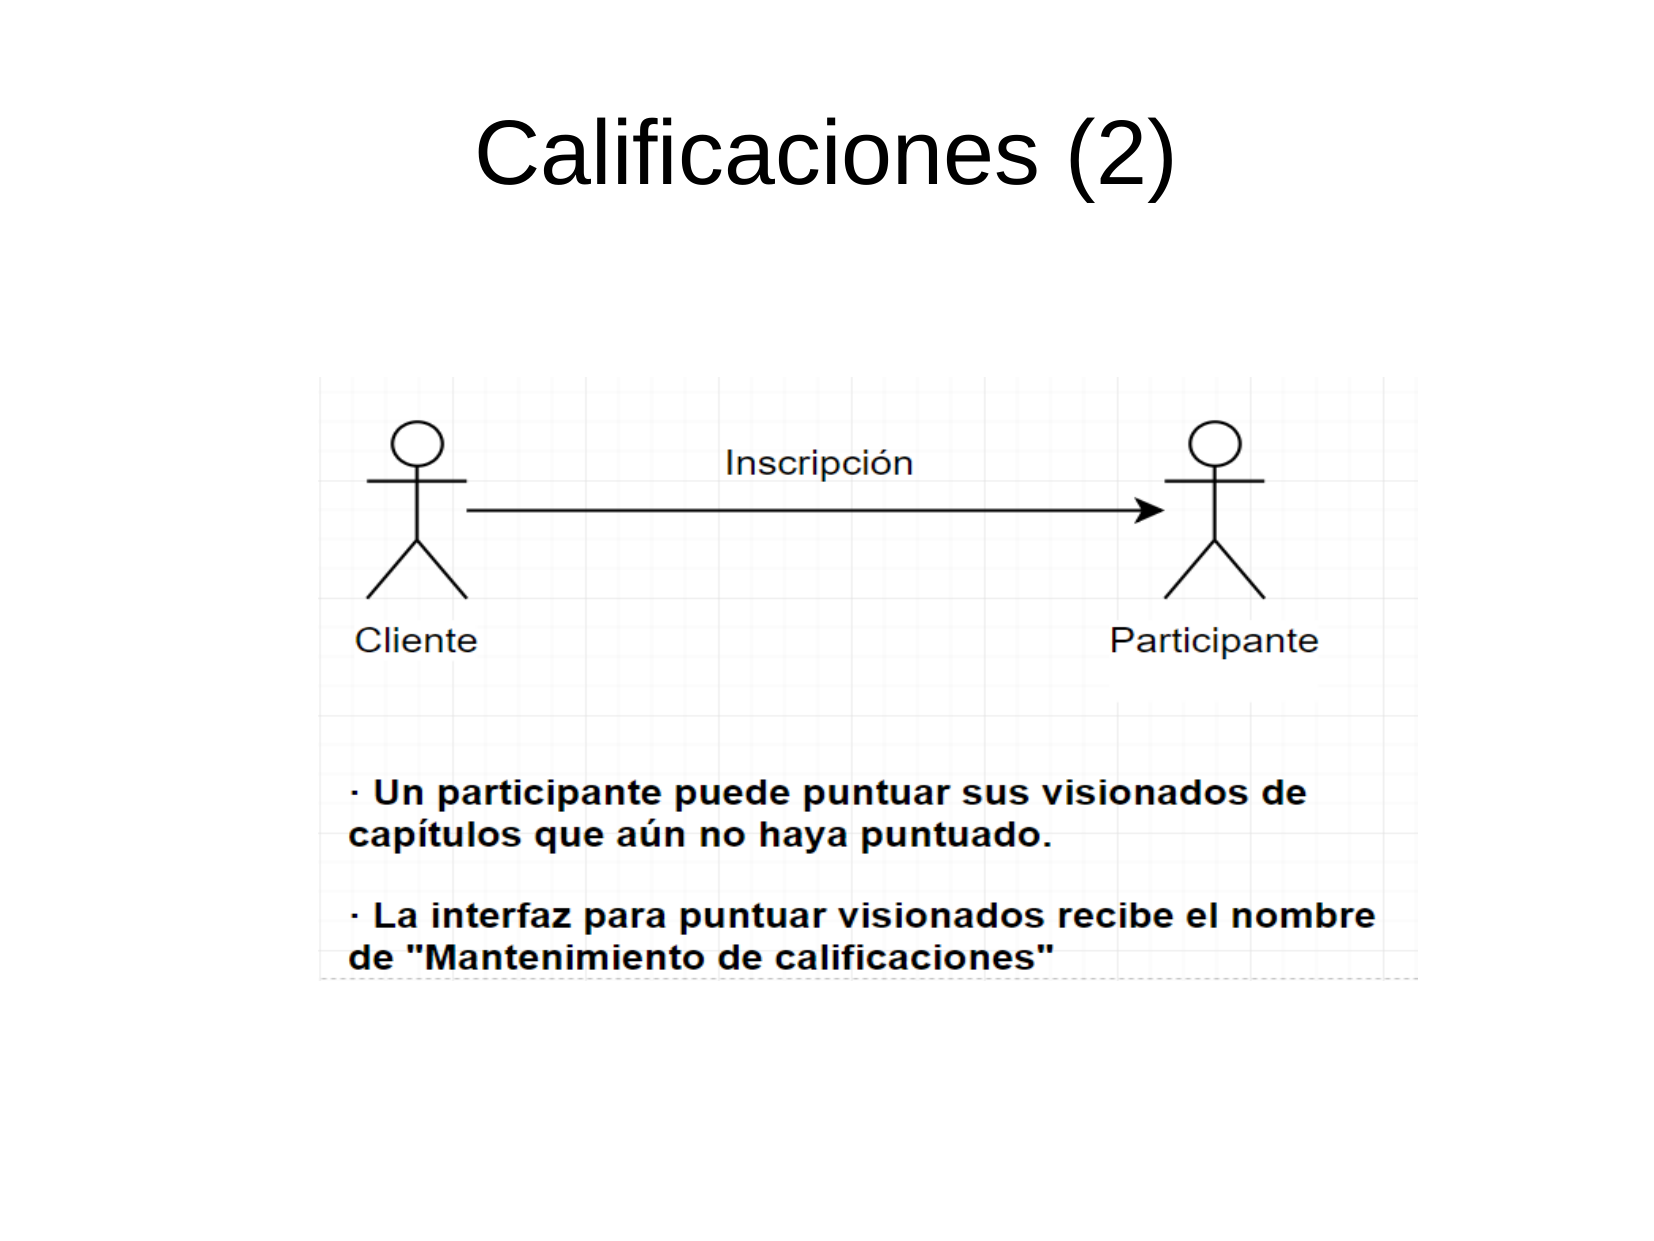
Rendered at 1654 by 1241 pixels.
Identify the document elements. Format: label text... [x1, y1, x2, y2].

title Calificaciones (2) [82, 49, 1571, 257]
picture [318, 377, 1418, 981]
